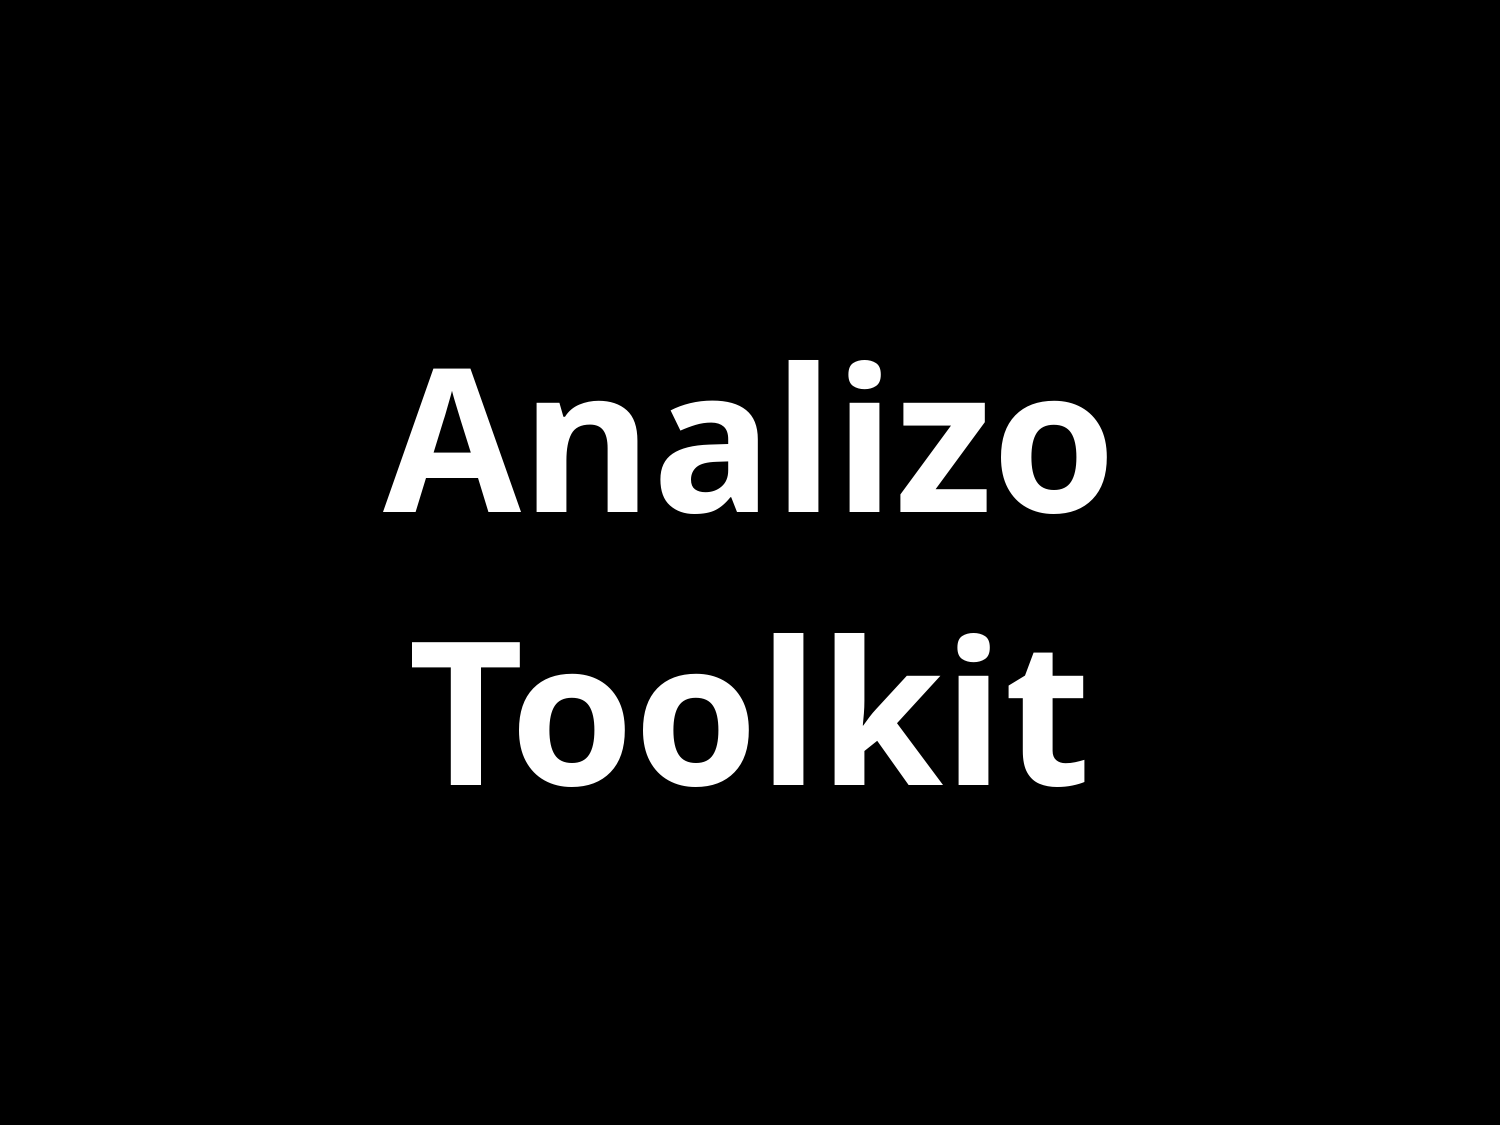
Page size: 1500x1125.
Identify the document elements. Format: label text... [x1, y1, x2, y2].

title Analizo Toolkit [75, 44, 1425, 1099]
